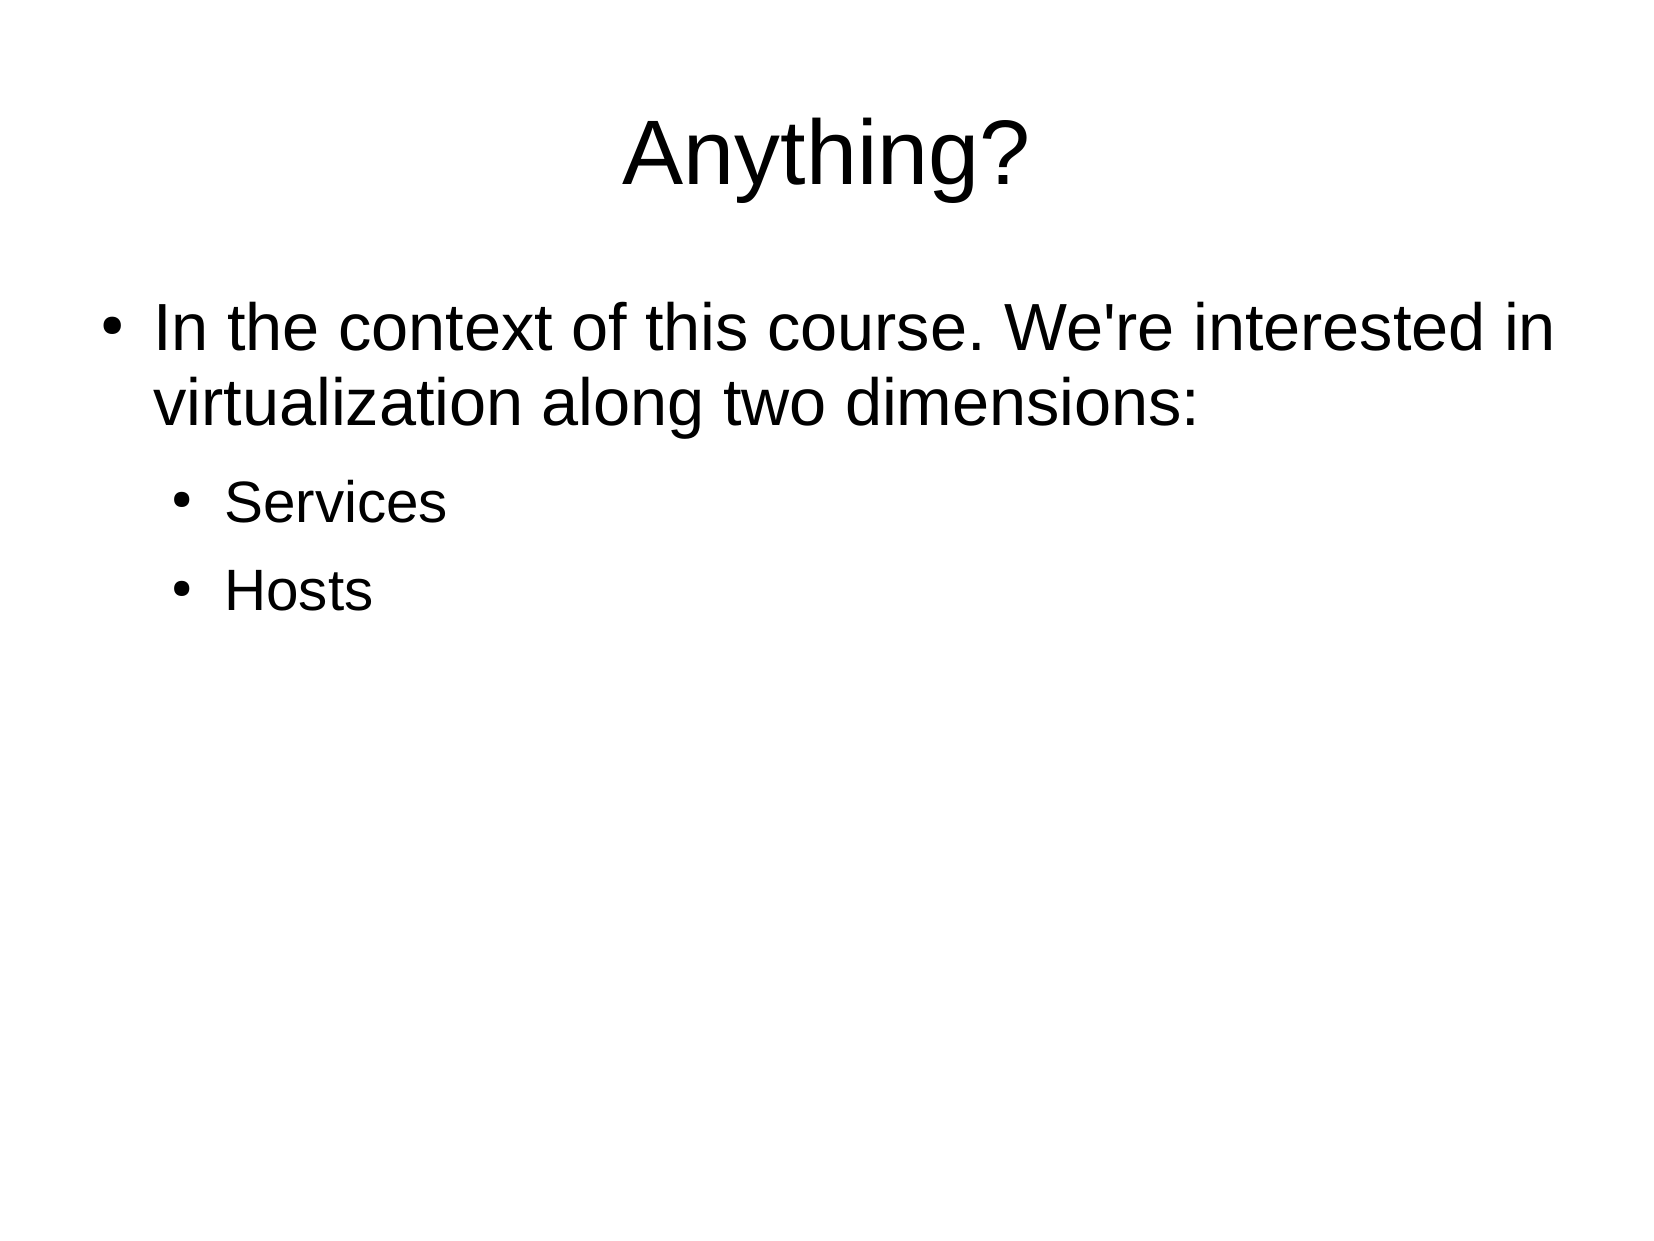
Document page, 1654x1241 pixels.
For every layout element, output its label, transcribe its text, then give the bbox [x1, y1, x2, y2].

title Anything? [82, 49, 1571, 257]
list In the context of this course. We're interested in virtualization along two dimensions: Services Hosts [82, 290, 1571, 1109]
